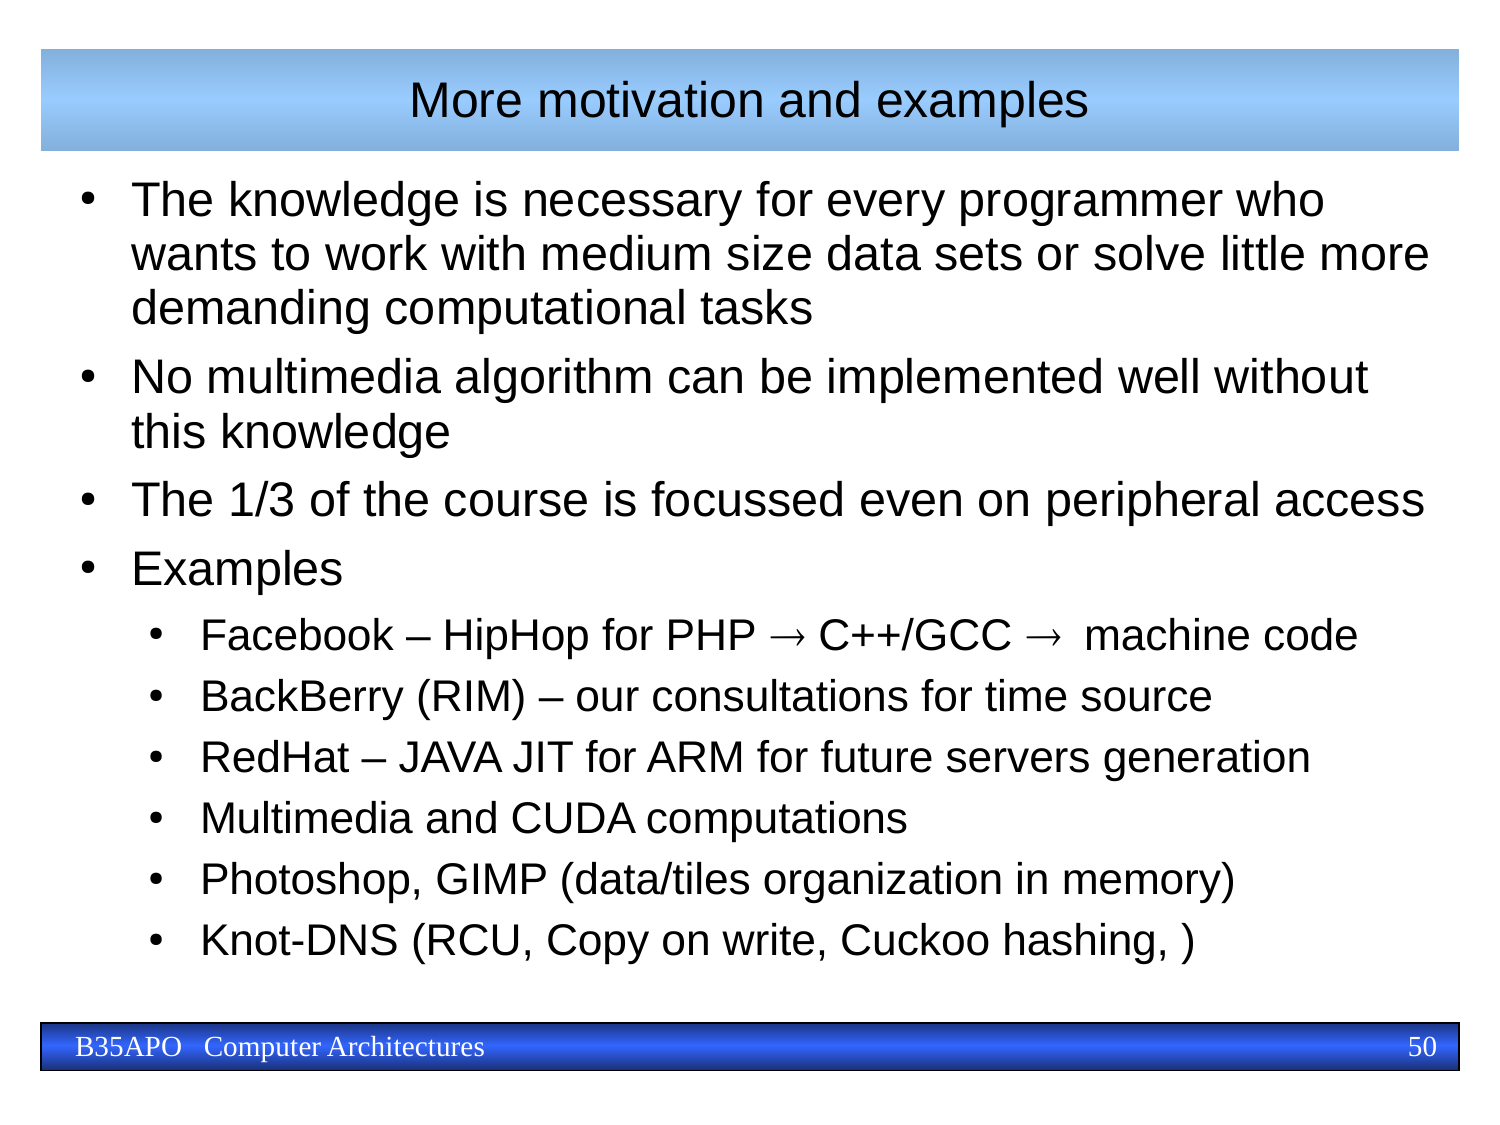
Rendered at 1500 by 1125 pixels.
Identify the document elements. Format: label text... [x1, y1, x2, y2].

list The knowledge is necessary for every programmer who wants to work with medium size data sets or solve little more demanding computational tasks No multimedia algorithm can be implemented well without this knowledge The 1/3 of the course is focussed even on peripheral access Examples Facebook – HipHop for PHP  C++/GCC  machine code BackBerry (RIM) – our consultations for time source RedHat – JAVA JIT for ARM for future servers generation Multimedia and CUDA computations Photoshop, GIMP (data/tiles organization in memory) Knot-DNS (RCU, Copy on write, Cuckoo hashing, ) [62, 172, 1438, 1025]
title More motivation and examples [41, 49, 1459, 151]
